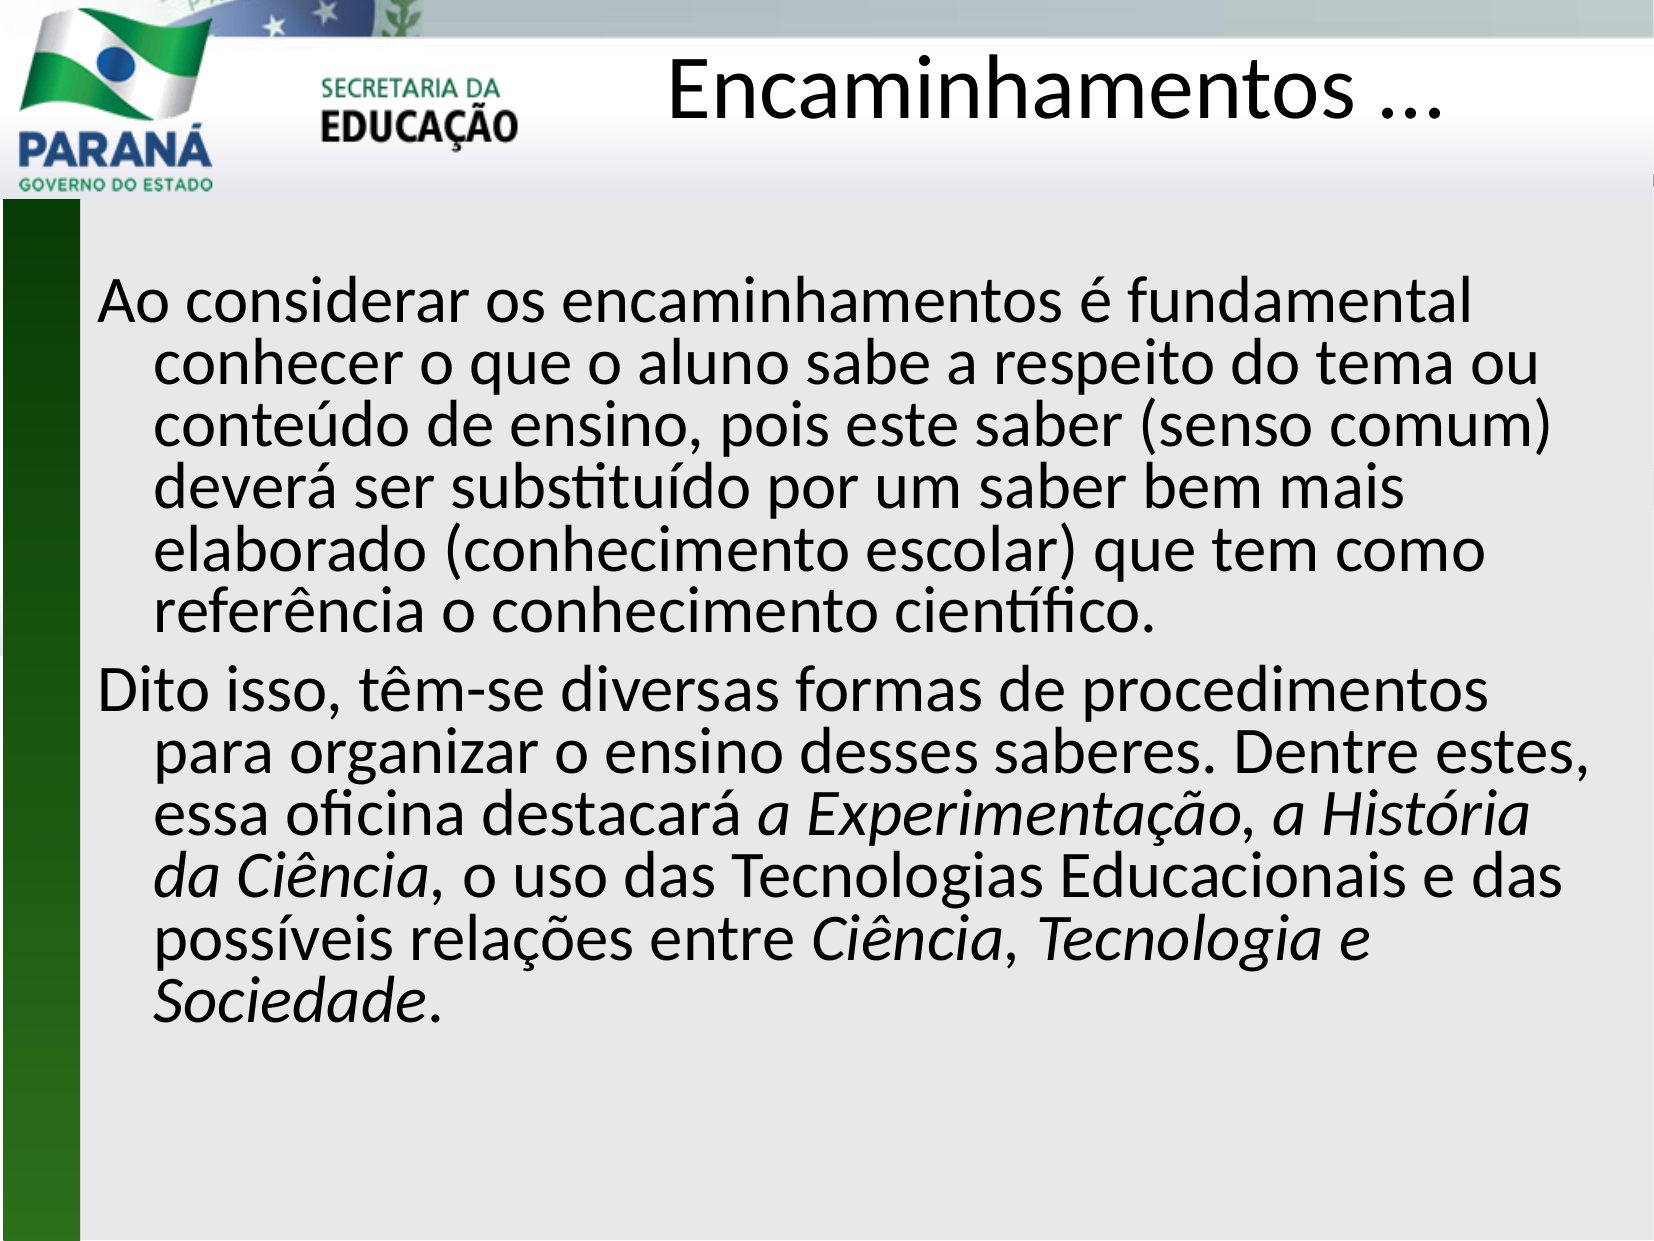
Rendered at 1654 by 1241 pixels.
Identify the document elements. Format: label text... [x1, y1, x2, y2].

picture [0, 0, 1654, 199]
title Encaminhamentos ... [425, 42, 1654, 263]
list Ao considerar os encaminhamentos é fundamental conhecer o que o aluno sabe a respeito do tema ou conteúdo de ensino, pois este saber (senso comum) deverá ser substituído por um saber bem mais elaborado (conhecimento escolar) que tem como referência o conhecimento científico. Dito isso, têm-se diversas formas de procedimentos para organizar o ensino desses saberes. Dentre estes, essa oficina destacará a Experimentação, a História da Ciência, o uso das Tecnologias Educacionais e das possíveis relações entre Ciência, Tecnologia e Sociedade. [82, 265, 1630, 1229]
